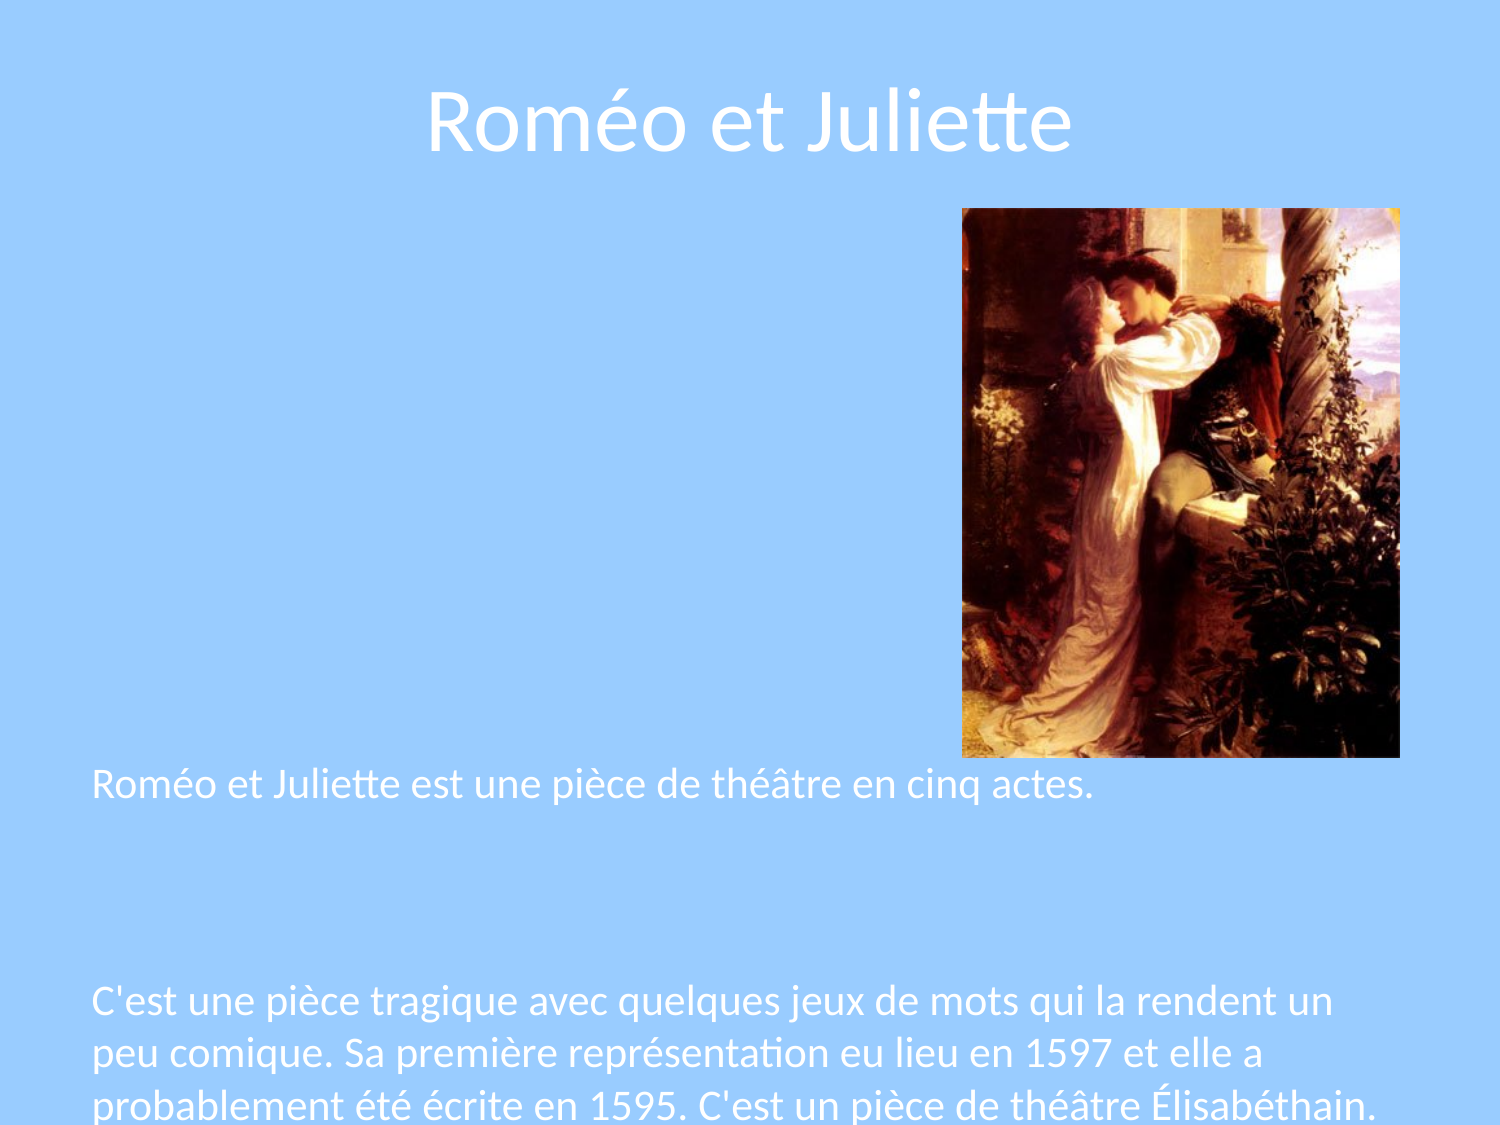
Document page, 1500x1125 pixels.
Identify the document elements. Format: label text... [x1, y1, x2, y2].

picture [962, 208, 1400, 758]
title Roméo et Juliette [75, 45, 1425, 233]
list Roméo et Juliette est une pièce de théâtre en cinq actes. C'est une pièce tragique avec quelques jeux de mots qui la rendent un peu comique. Sa première représentation eu lieu en 1597 et elle a probablement été écrite en 1595. C'est un pièce de théâtre Élisabéthain. Cette histoire est très connue et a été adaptée en film ainsi qu'en comédie musicale et en opéra (vers le XVIIIème siècle). Même si l'on n'a jamais lu l'œuvre de Shakespeare il est très probable que l'on connaisse Roméo et Juliette et leur fin tragique. [76, 550, 1427, 1125]
